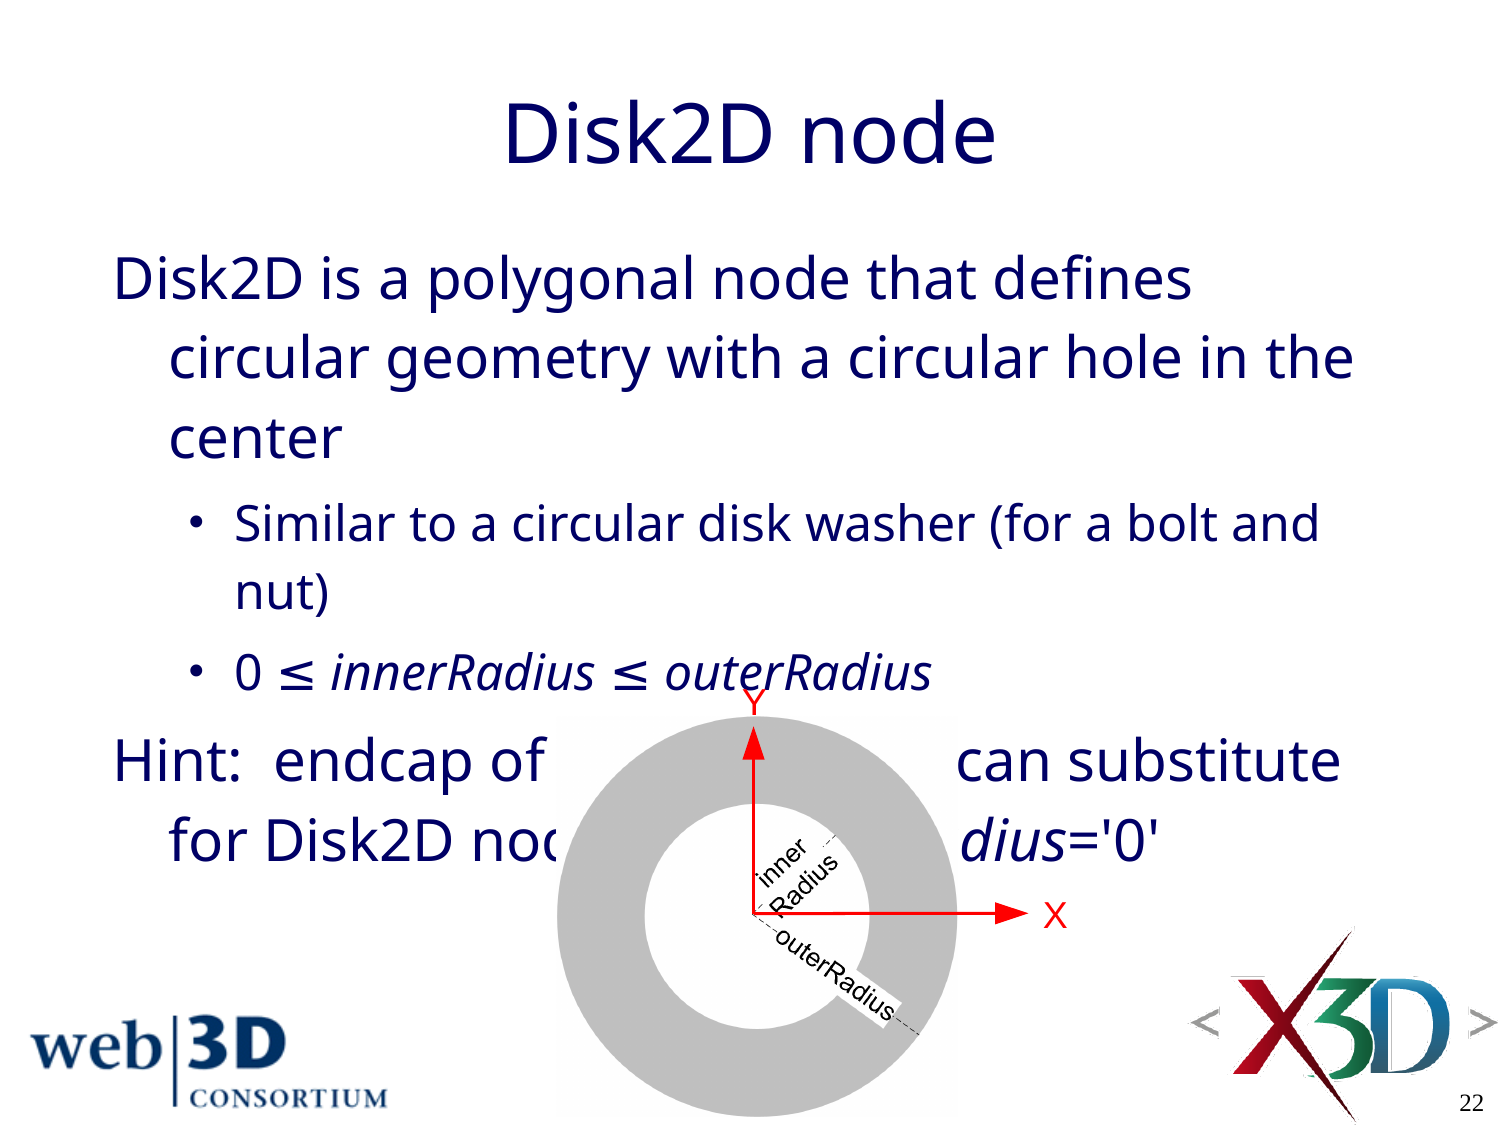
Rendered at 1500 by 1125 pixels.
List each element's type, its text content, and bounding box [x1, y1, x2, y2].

text_box Y [727, 674, 782, 732]
title Disk2D node [112, 37, 1388, 226]
picture [556, 716, 958, 1118]
picture [755, 716, 958, 912]
list Disk2D is a polygonal node that defines circular geometry with a circular hole in the center Similar to a circular disk washer (for a bolt and nut) 0 ≤ innerRadius ≤ outerRadius Hint: endcap of Cylinder node can substitute for Disk2D node with innerRadius='0' [112, 237, 1388, 986]
text_box X [1028, 886, 1083, 944]
picture [1187, 926, 1500, 1125]
picture [12, 998, 413, 1118]
